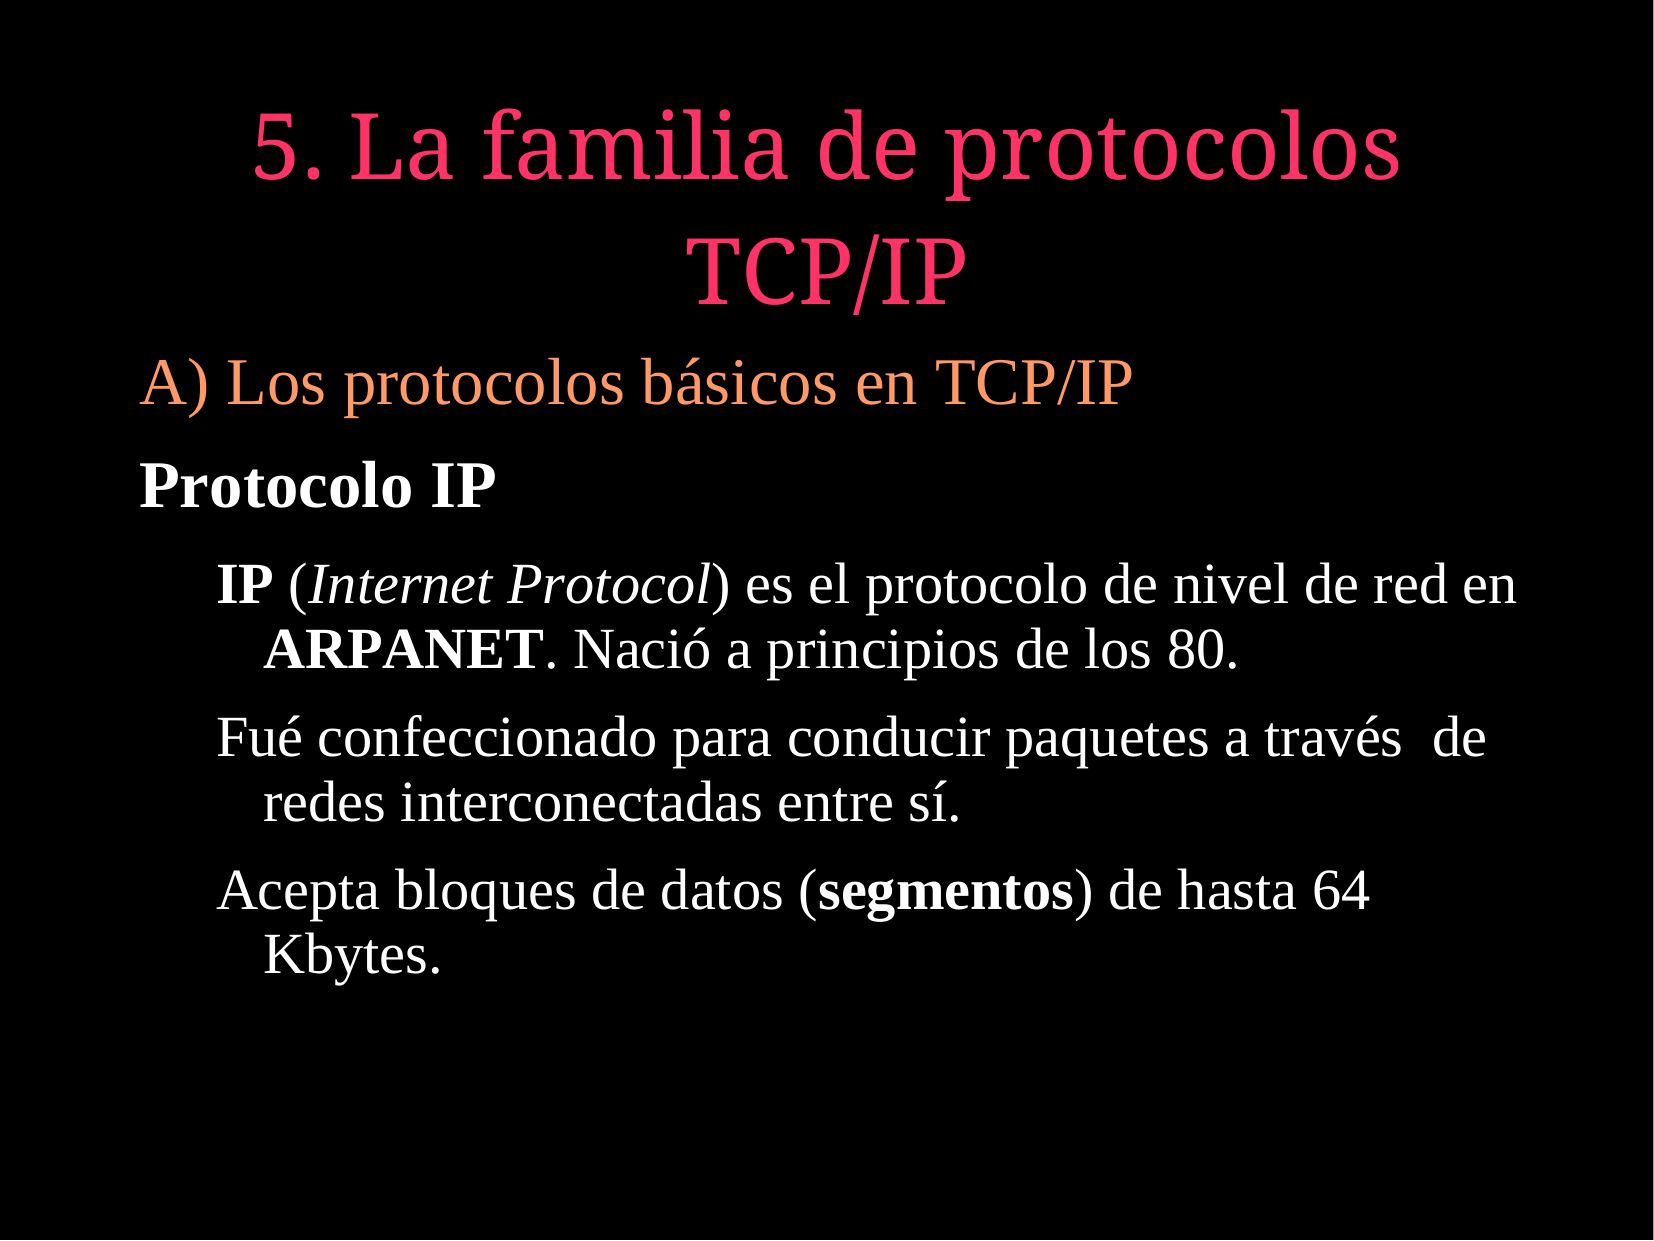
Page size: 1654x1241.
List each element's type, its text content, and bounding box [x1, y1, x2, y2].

list A) Los protocolos básicos en TCP/IP Protocolo IP IP (Internet Protocol) es el protocolo de nivel de red en ARPANET. Nació a principios de los 80. Fué confeccionado para conducir paquetes a través de redes interconectadas entre sí. Acepta bloques de datos (segmentos) de hasta 64 Kbytes. [121, 344, 1534, 1127]
title 5. La familia de protocolos TCP/IP [121, 102, 1534, 311]
